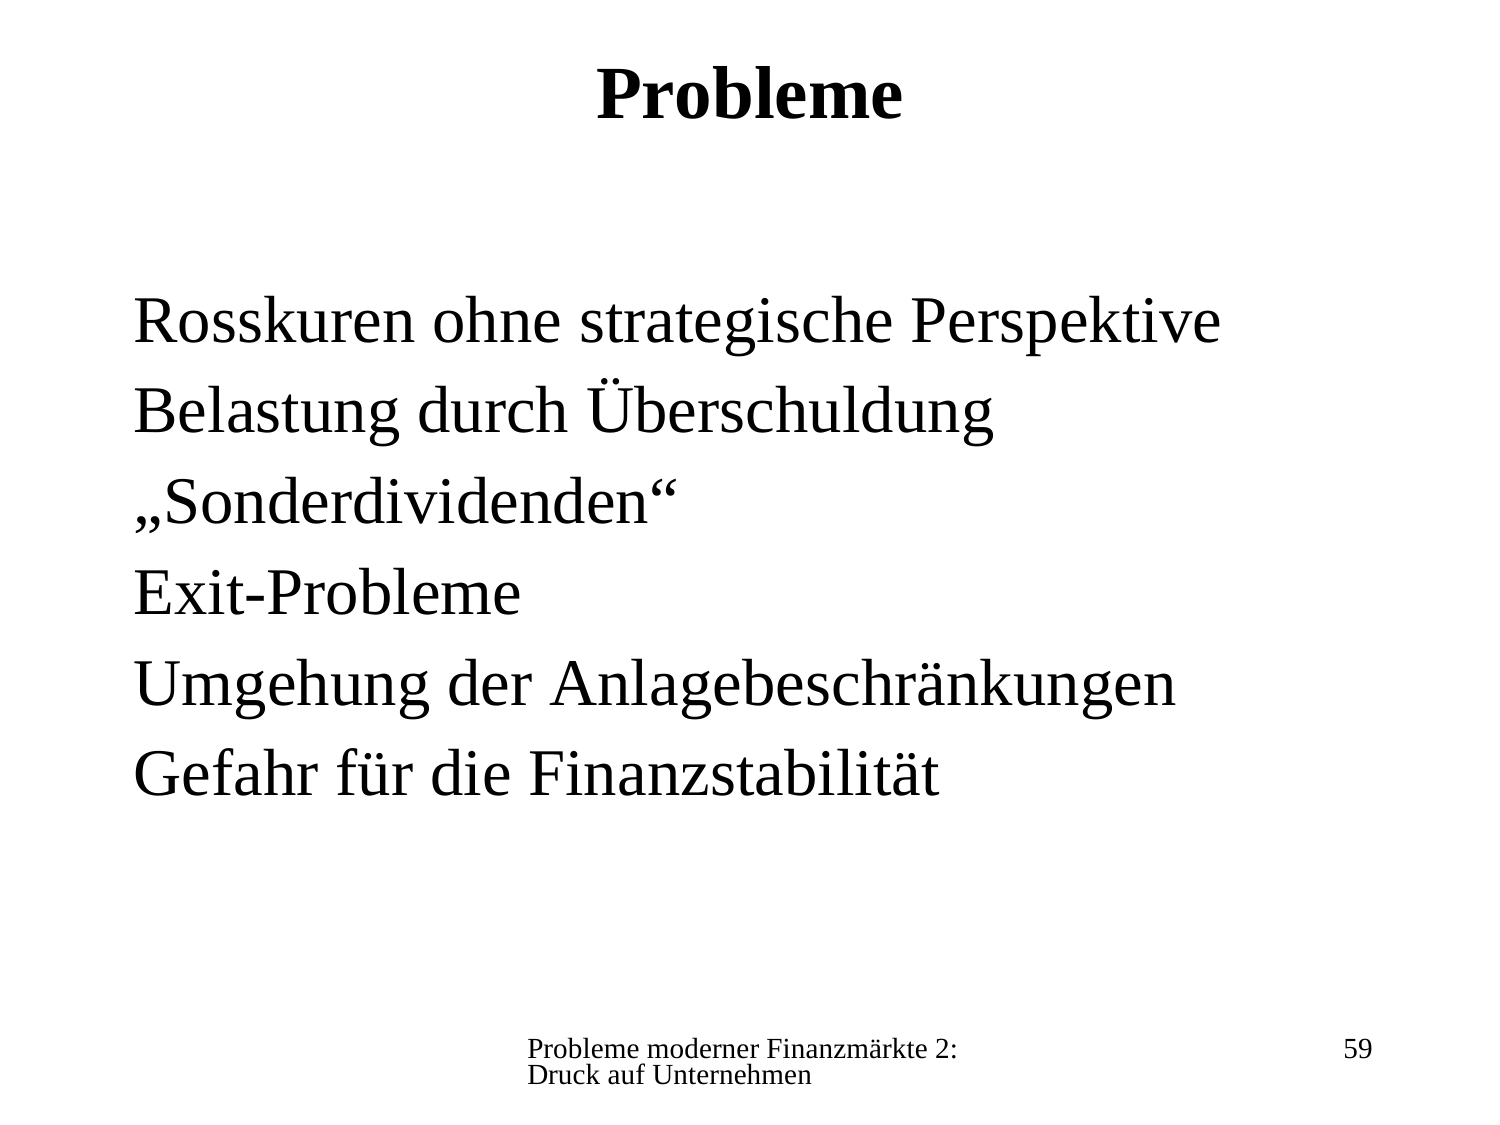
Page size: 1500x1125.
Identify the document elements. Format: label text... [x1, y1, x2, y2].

text_box Rosskuren ohne strategische Perspektive Belastung durch Überschuldung „Sonderdividenden“ Exit-Probleme Umgehung der Anlagebeschränkungen Gefahr für die Finanzstabilität [118, 274, 1382, 1050]
text_box Probleme [112, 0, 1388, 188]
